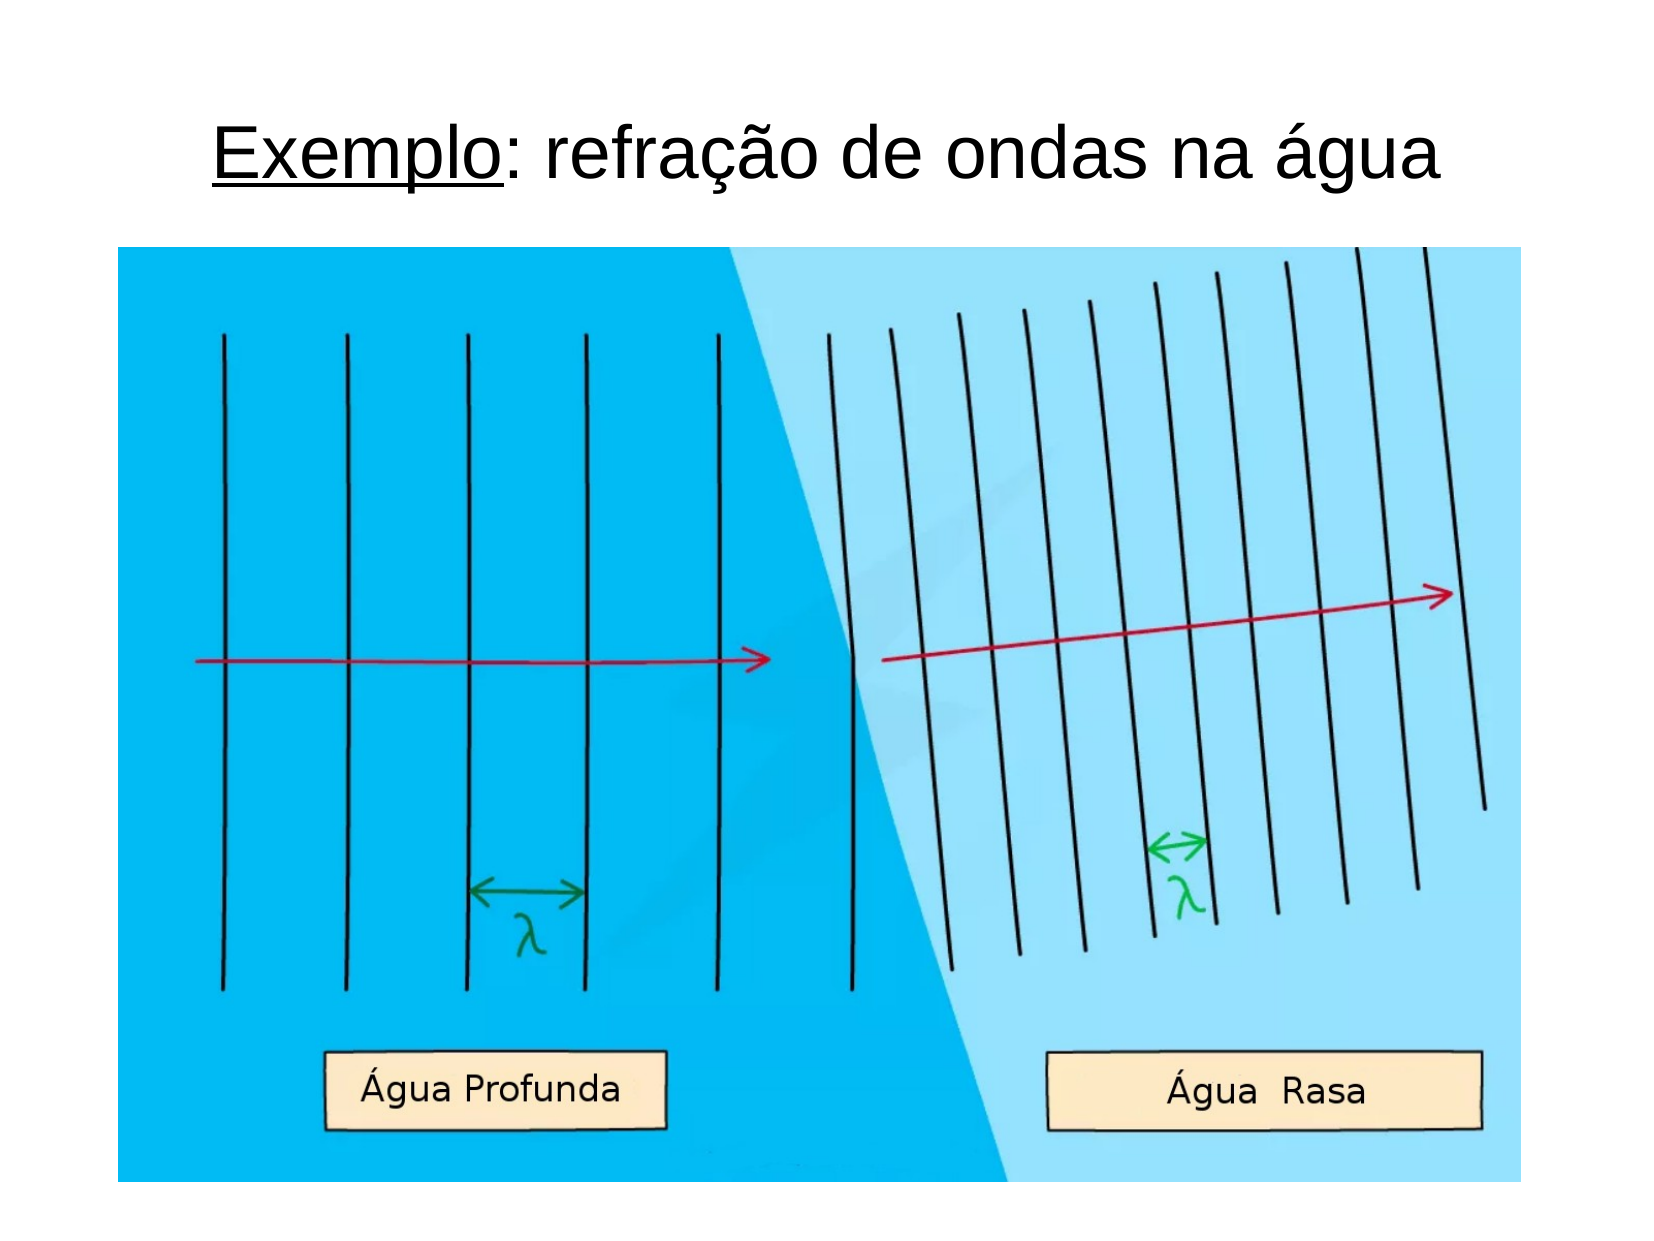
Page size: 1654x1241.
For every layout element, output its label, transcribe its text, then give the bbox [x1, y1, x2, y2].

picture [465, 960, 471, 986]
picture [583, 336, 589, 361]
picture [716, 335, 722, 360]
picture [716, 760, 722, 825]
picture [221, 961, 227, 986]
picture [714, 977, 718, 990]
picture [346, 941, 350, 988]
picture [325, 1048, 669, 1133]
picture [585, 728, 591, 741]
picture [716, 711, 720, 724]
picture [344, 878, 351, 939]
picture [850, 944, 856, 988]
picture [730, 247, 1521, 1182]
picture [194, 483, 772, 748]
picture [465, 336, 472, 404]
title Exemplo: refração de ondas na água [82, 49, 1571, 257]
picture [465, 829, 589, 938]
picture [515, 912, 547, 957]
picture [716, 874, 722, 913]
picture [344, 335, 351, 360]
picture [716, 922, 722, 938]
picture [582, 961, 589, 989]
picture [221, 828, 227, 937]
picture [221, 335, 228, 403]
